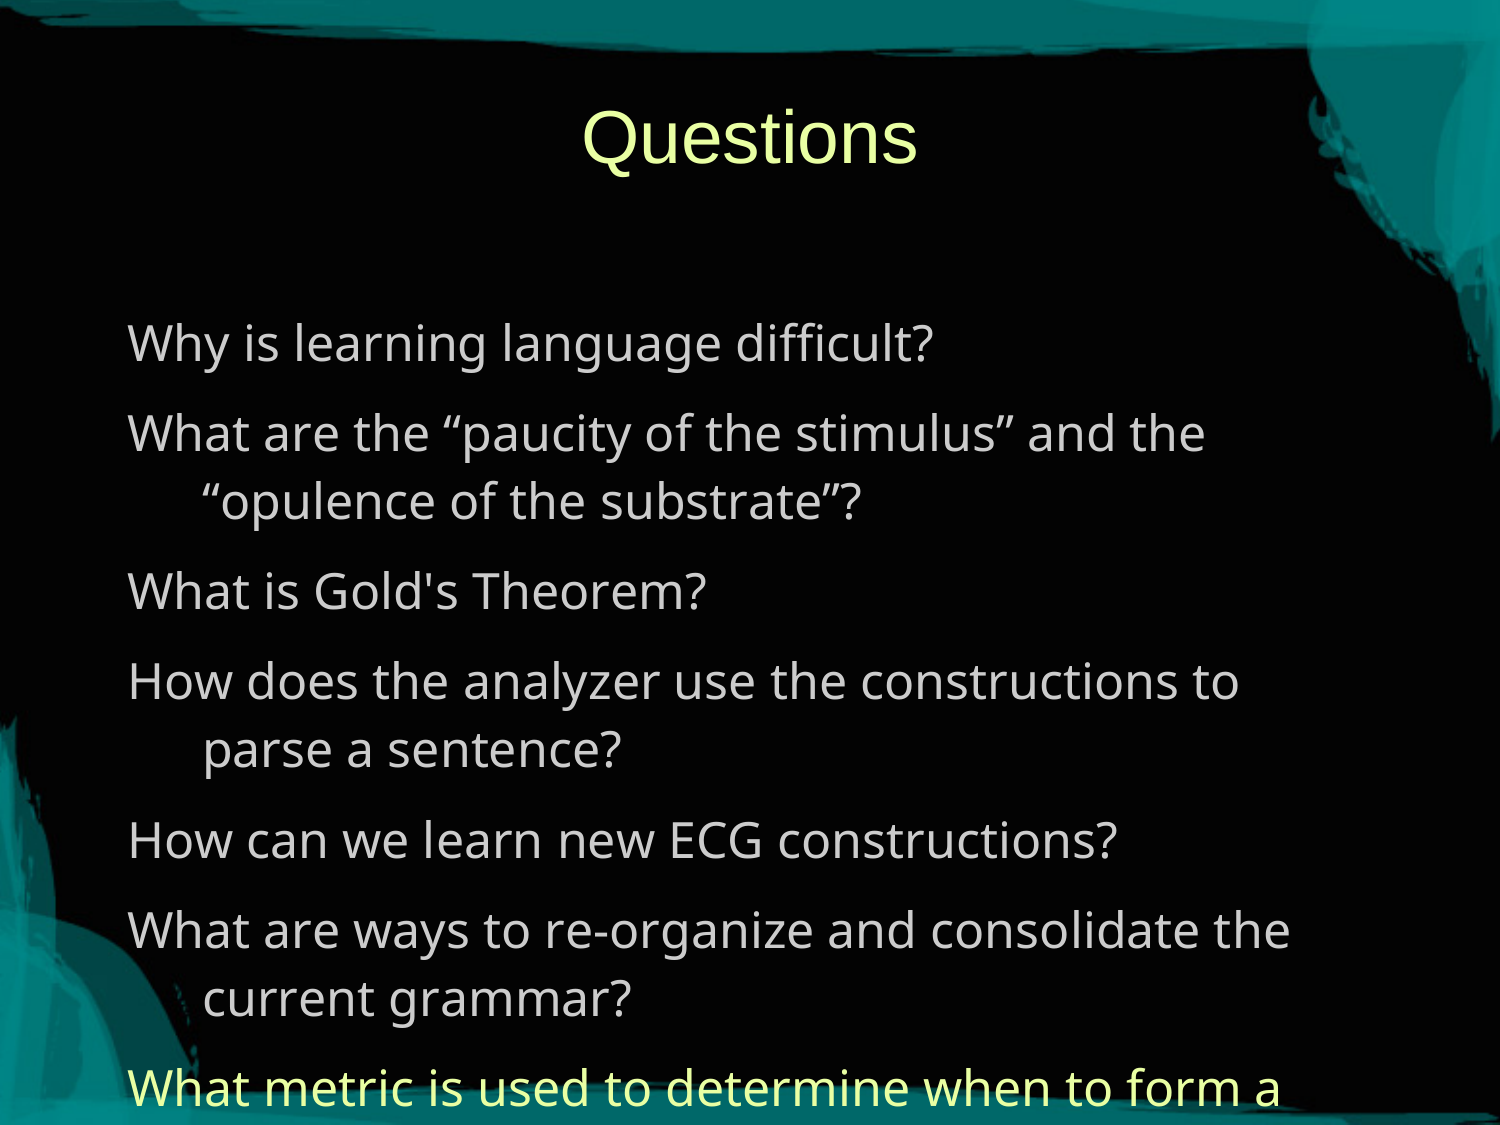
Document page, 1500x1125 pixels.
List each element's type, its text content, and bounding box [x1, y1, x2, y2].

title Questions [112, 49, 1388, 225]
list Why is learning language difficult? What are the “paucity of the stimulus” and the “opulence of the substrate”? What is Gold's Theorem? How does the analyzer use the constructions to parse a sentence? How can we learn new ECG constructions? What are ways to re-organize and consolidate the current grammar? What metric is used to determine when to form a new construction? [112, 299, 1388, 1085]
picture [0, 0, 1500, 1125]
